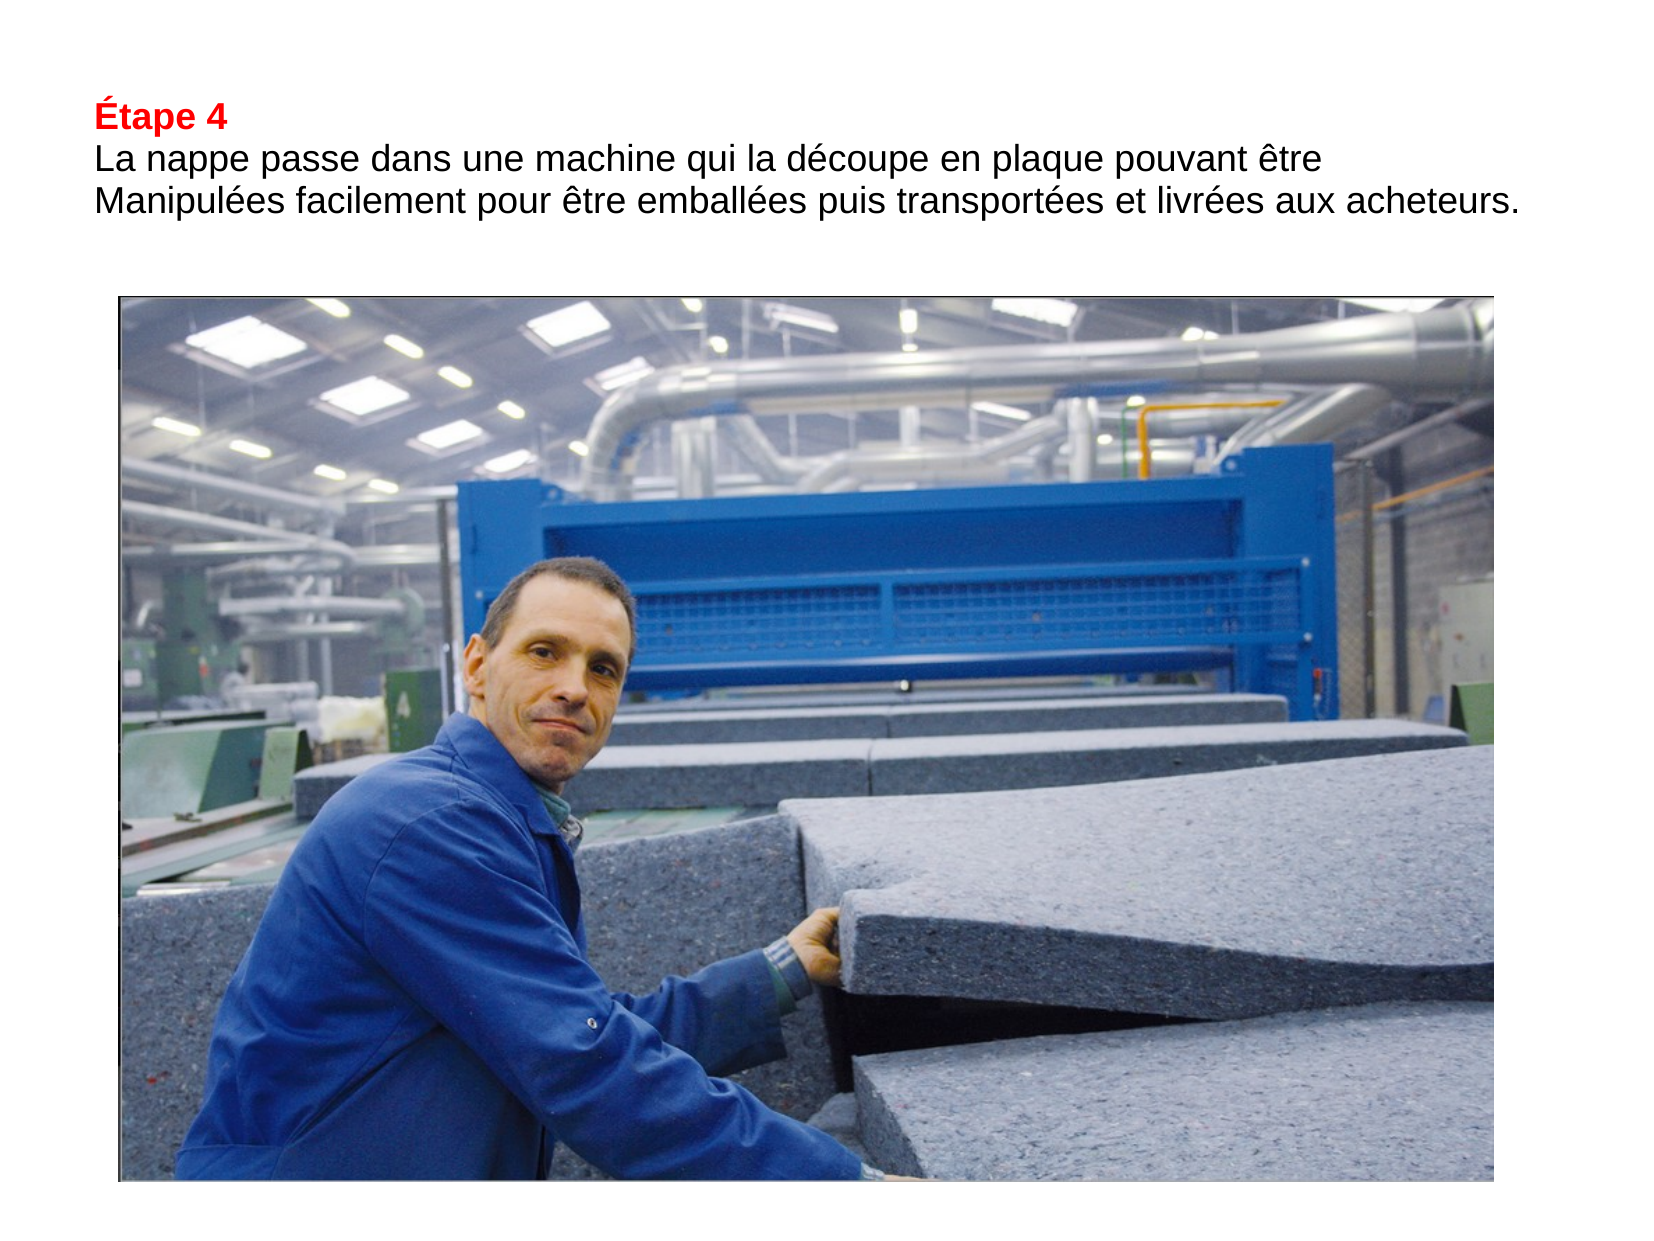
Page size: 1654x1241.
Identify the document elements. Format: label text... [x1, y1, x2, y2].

picture [118, 296, 1494, 1182]
text_box Étape 4 La nappe passe dans une machine qui la découpe en plaque pouvant être Manipulées facilement pour être emballées puis transportées et livrées aux acheteurs. [79, 88, 1536, 231]
